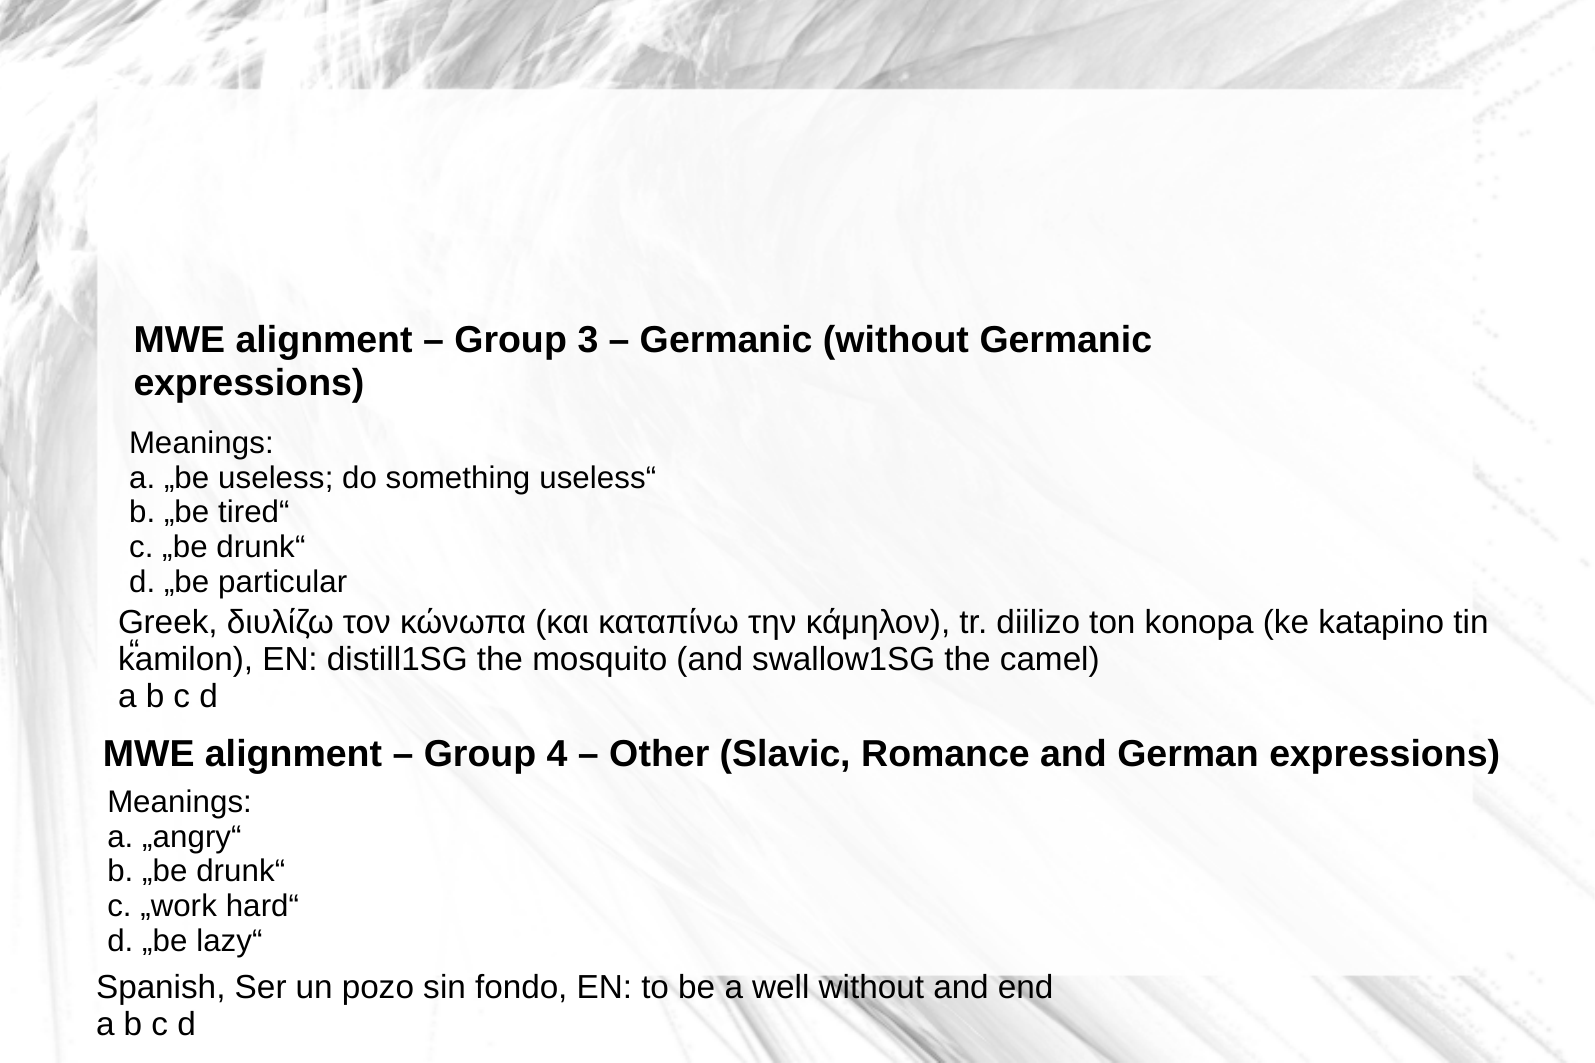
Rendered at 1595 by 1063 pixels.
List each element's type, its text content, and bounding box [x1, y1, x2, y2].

text_box Meanings: a. „angry“ b. „be drunk“ c. „work hard“ d. „be lazy“ [107, 784, 414, 968]
text_box MWE alignment – Group 4 – Other (Slavic, Romance and German expressions) [102, 732, 1571, 844]
text_box Spanish, Ser un pozo sin fondo, EN: to be a well without and end a b c d [96, 968, 1536, 1063]
text_box Meanings: a. „be useless; do something useless“ b. „be tired“ c. „be drunk“ d. „be particular “ [129, 425, 969, 603]
text_box MWE alignment – Group 3 – Germanic (without Germanic expressions) [133, 318, 1371, 406]
text_box Greek, διυλίζω τον κώνωπα (και καταπίνω την κάμηλον), tr. diilizo ton konopa (ke katapino tin kamilon), EN: distill1SG the mosquito (and swallow1SG the camel) a b c d [118, 603, 1595, 827]
